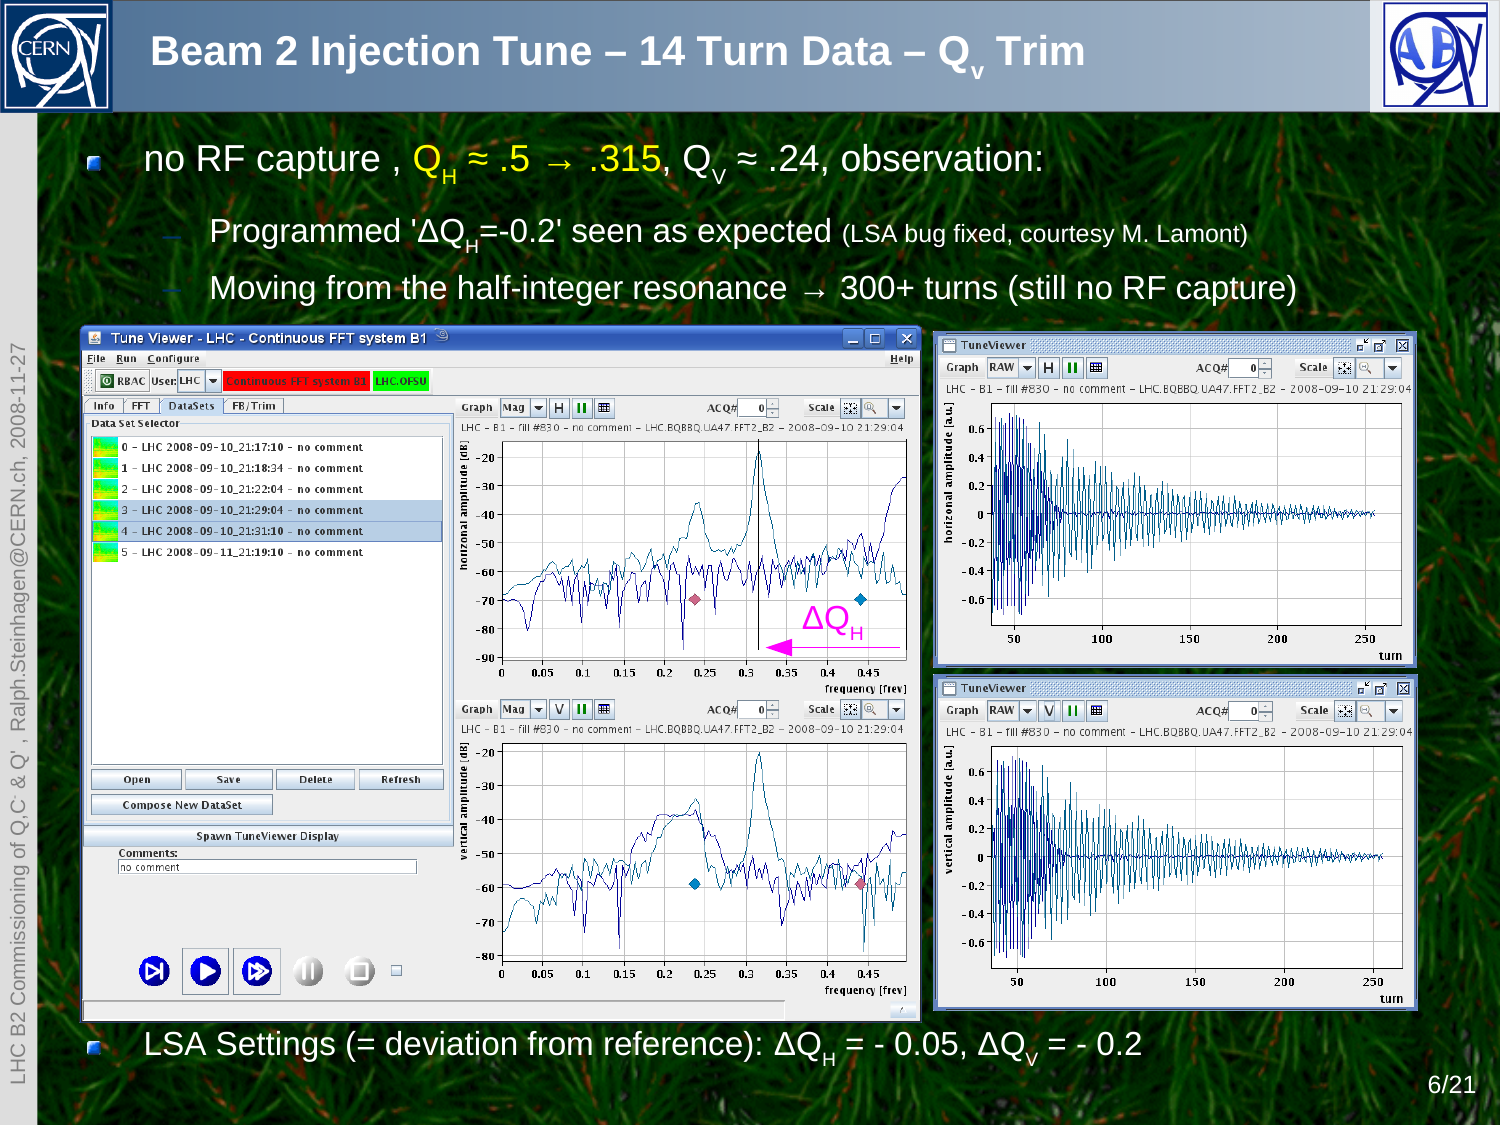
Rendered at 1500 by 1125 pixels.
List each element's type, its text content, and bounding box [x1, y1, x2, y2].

picture [1382, 1, 1489, 108]
list no RF capture , QH ≈ .5 → .315, QV ≈ .24, observation: Programmed 'ΔQH=-0.2' seen as expected (LSA bug fixed, courtesy M. Lamont) Moving from the half-integer resonance → 300+ turns (still no RF capture) LSA Settings (= deviation from reference): ΔQH = - 0.05, ΔQV = - 0.2 [87, 137, 1447, 1071]
picture [0, 0, 1500, 1125]
title Beam 2 Injection Tune – 14 Turn Data – Qv Trim [150, 0, 1201, 113]
